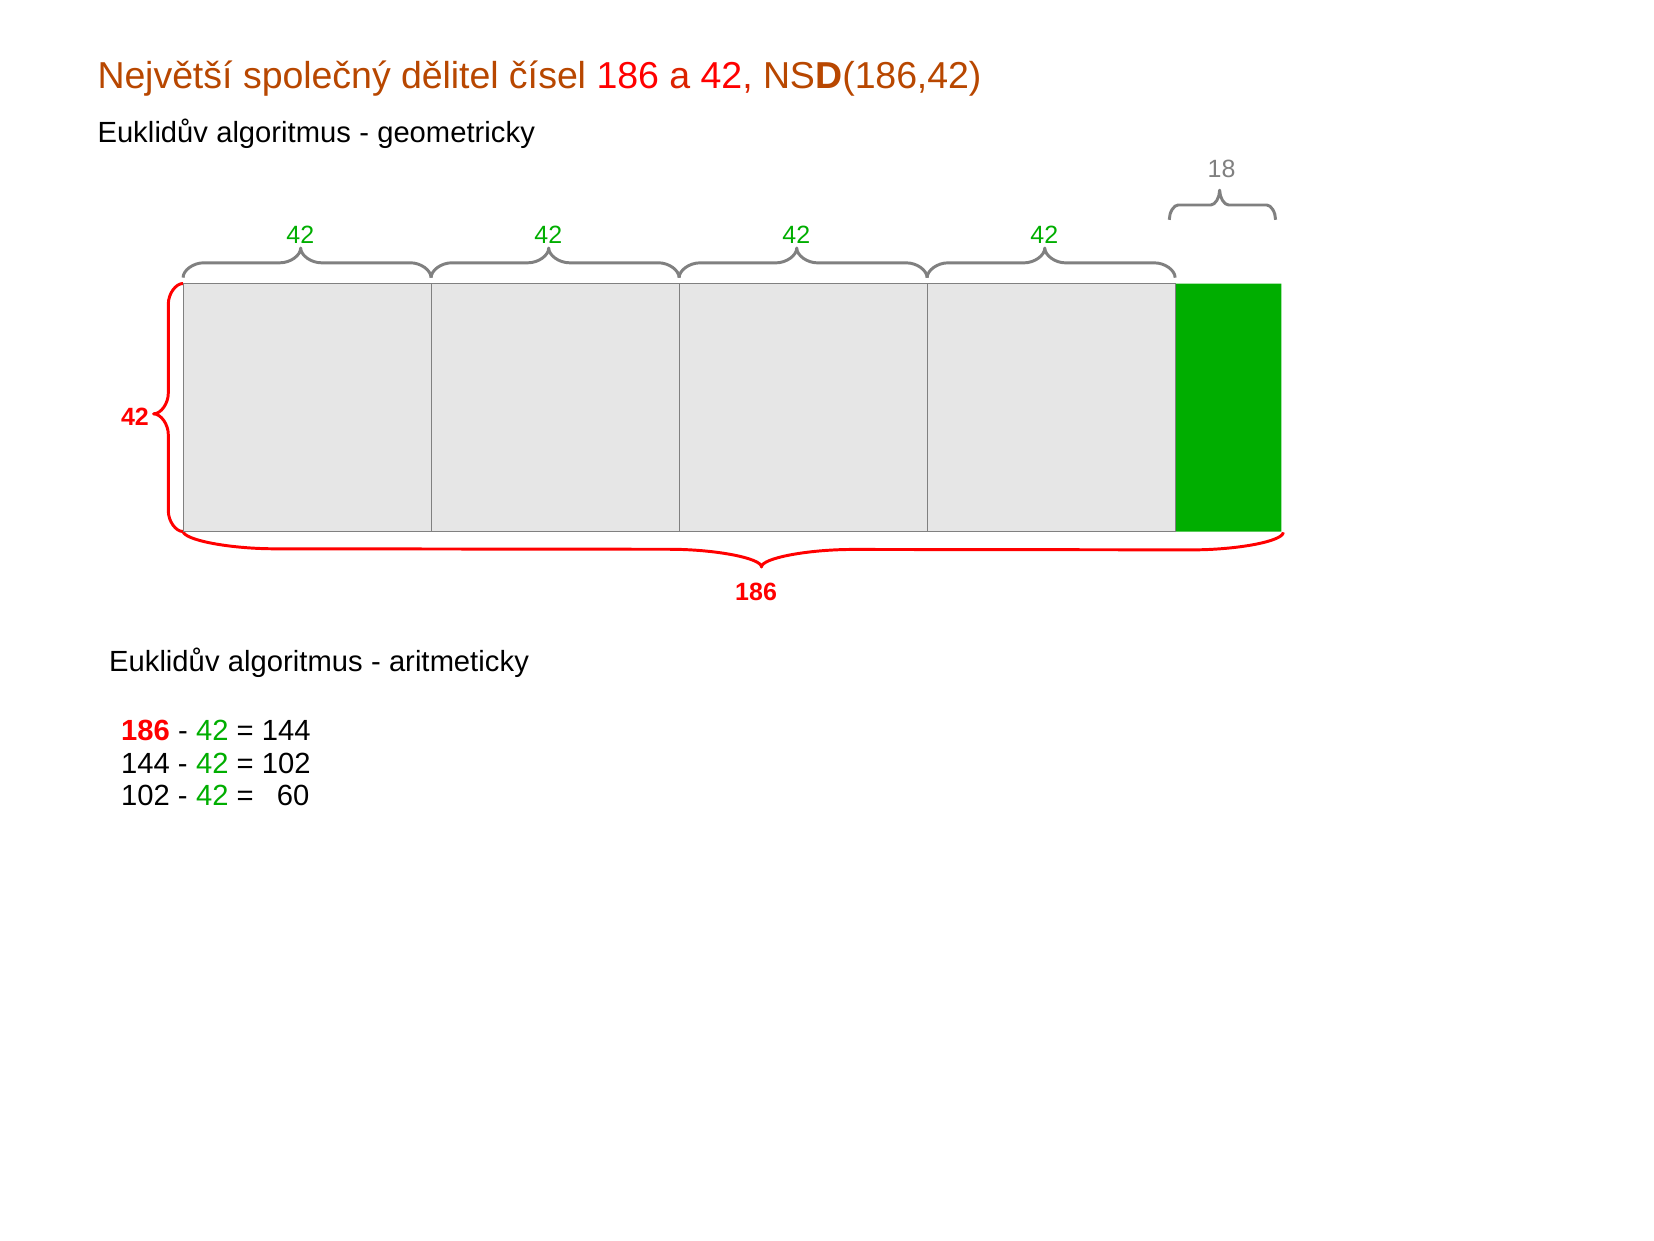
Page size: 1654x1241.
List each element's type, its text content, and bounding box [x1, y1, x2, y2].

text_box 42 [767, 213, 826, 257]
text_box 42 [1015, 213, 1074, 257]
text_box [183, 283, 1282, 532]
text_box 42 [519, 213, 578, 257]
text_box Euklidův algoritmus - geometricky [82, 108, 1146, 166]
text_box 186 - 42 = 144 144 - 42 = 102 102 - 42 = x60 060 - 42 = x18 x42 - 18 = x24 x24 - 18 = xx6 x18 - 6 = x12 x12 - 6 = xx6 xx6 - 6 = xx0 [106, 706, 355, 1086]
text_box 42 [106, 395, 164, 439]
text_box 42 [271, 213, 330, 257]
text_box 186 [720, 570, 793, 614]
text_box Euklidův algoritmus - aritmeticky [94, 637, 615, 695]
text_box 18 [1192, 147, 1251, 191]
text_box Největší společný dělitel čísel 186 a 42, NSD(186,42) [82, 47, 1595, 142]
